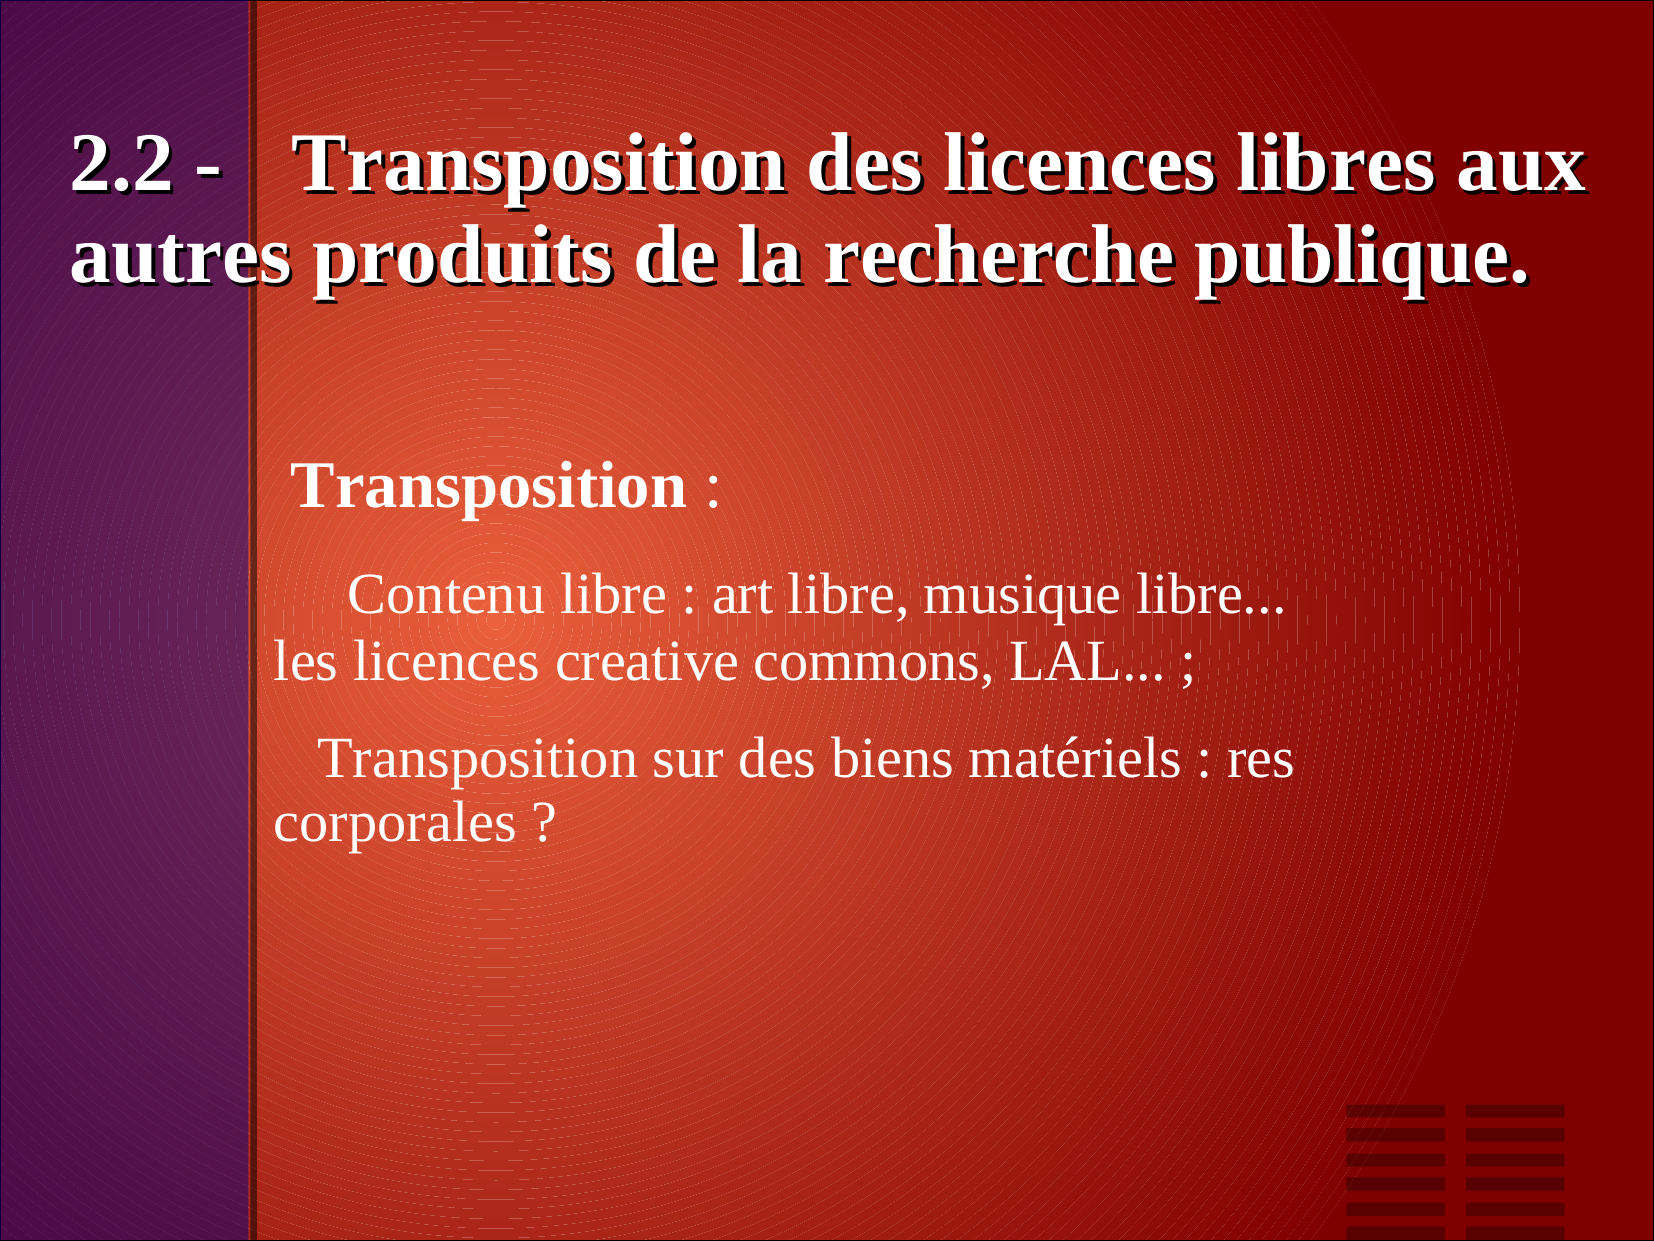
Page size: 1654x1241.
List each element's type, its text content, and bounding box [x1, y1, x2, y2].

subtitle Transposition : Contenu libre : art libre, musique libre... les licences creative commons, LAL... ; Transposition sur des biens matériels : res corporales ? [274, 315, 1611, 1127]
title 2.2 - Transposition des licences libres aux autres produits de la recherche publique. [69, 104, 1604, 313]
